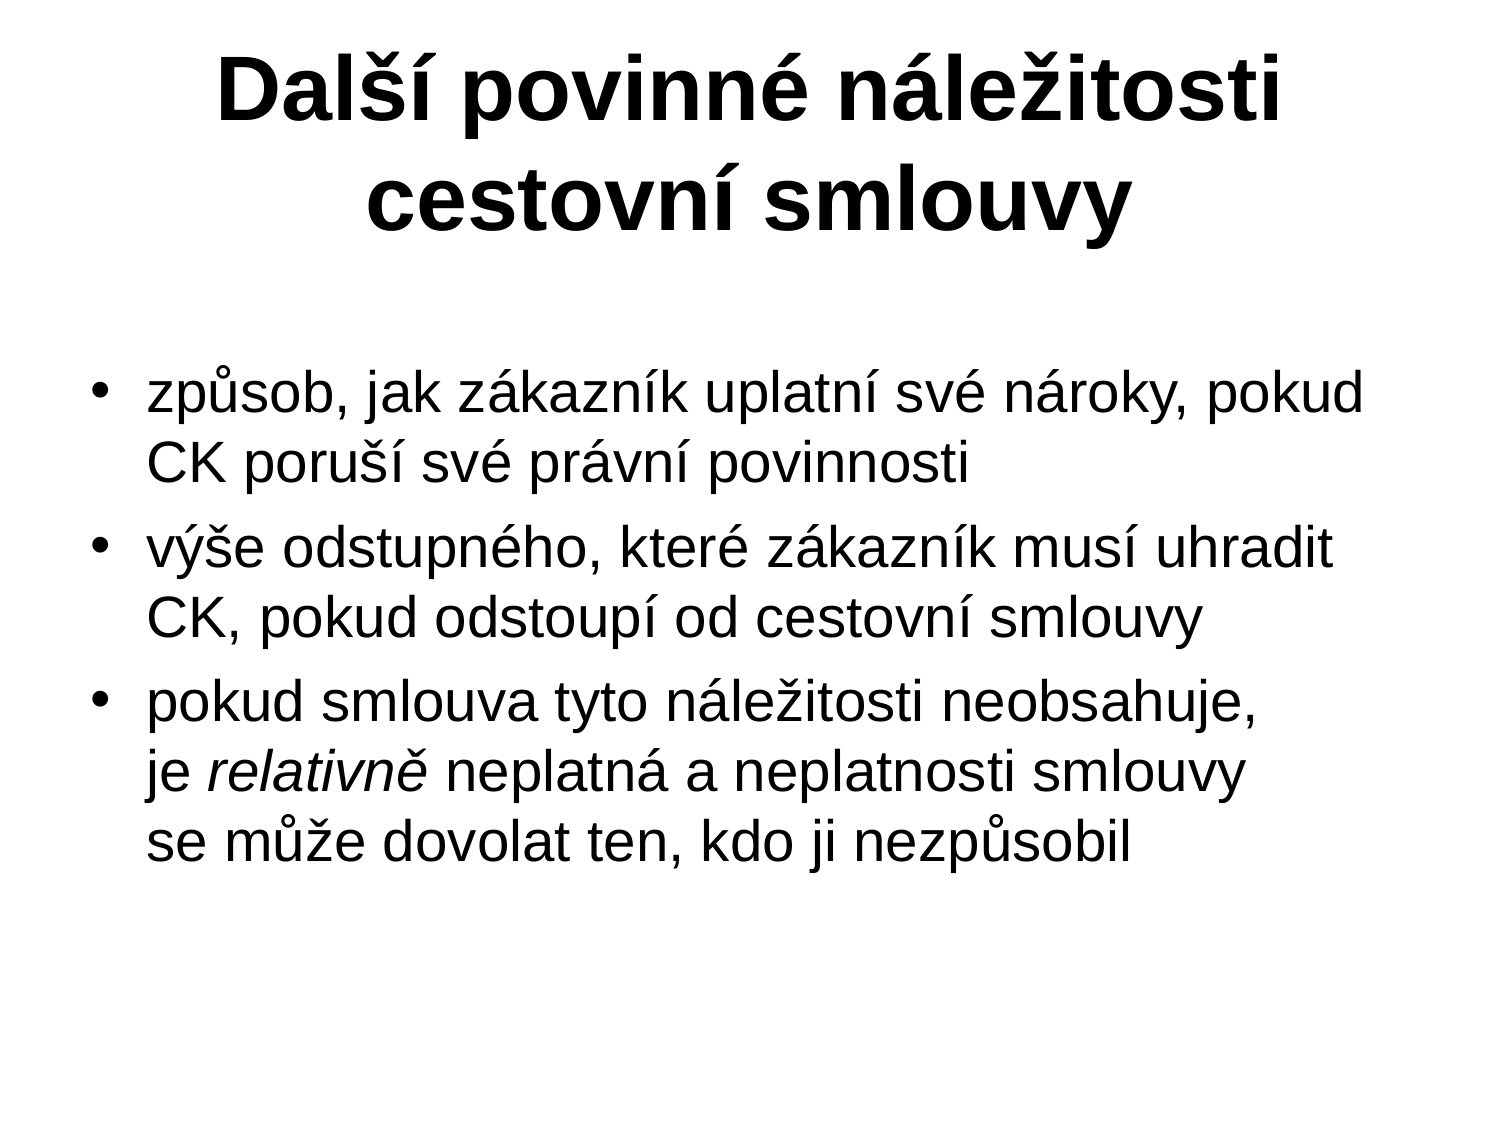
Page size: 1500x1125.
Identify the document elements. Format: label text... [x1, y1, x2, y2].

title Další povinné náležitosti cestovní smlouvy [75, 21, 1426, 257]
list způsob, jak zákazník uplatní své nároky, pokud CK poruší své právní povinnosti výše odstupného, které zákazník musí uhradit CK, pokud odstoupí od cestovní smlouvy pokud smlouva tyto náležitosti neobsahuje, je relativně neplatná a neplatnosti smlouvy se může dovolat ten, kdo ji nezpůsobil [75, 262, 1426, 1051]
